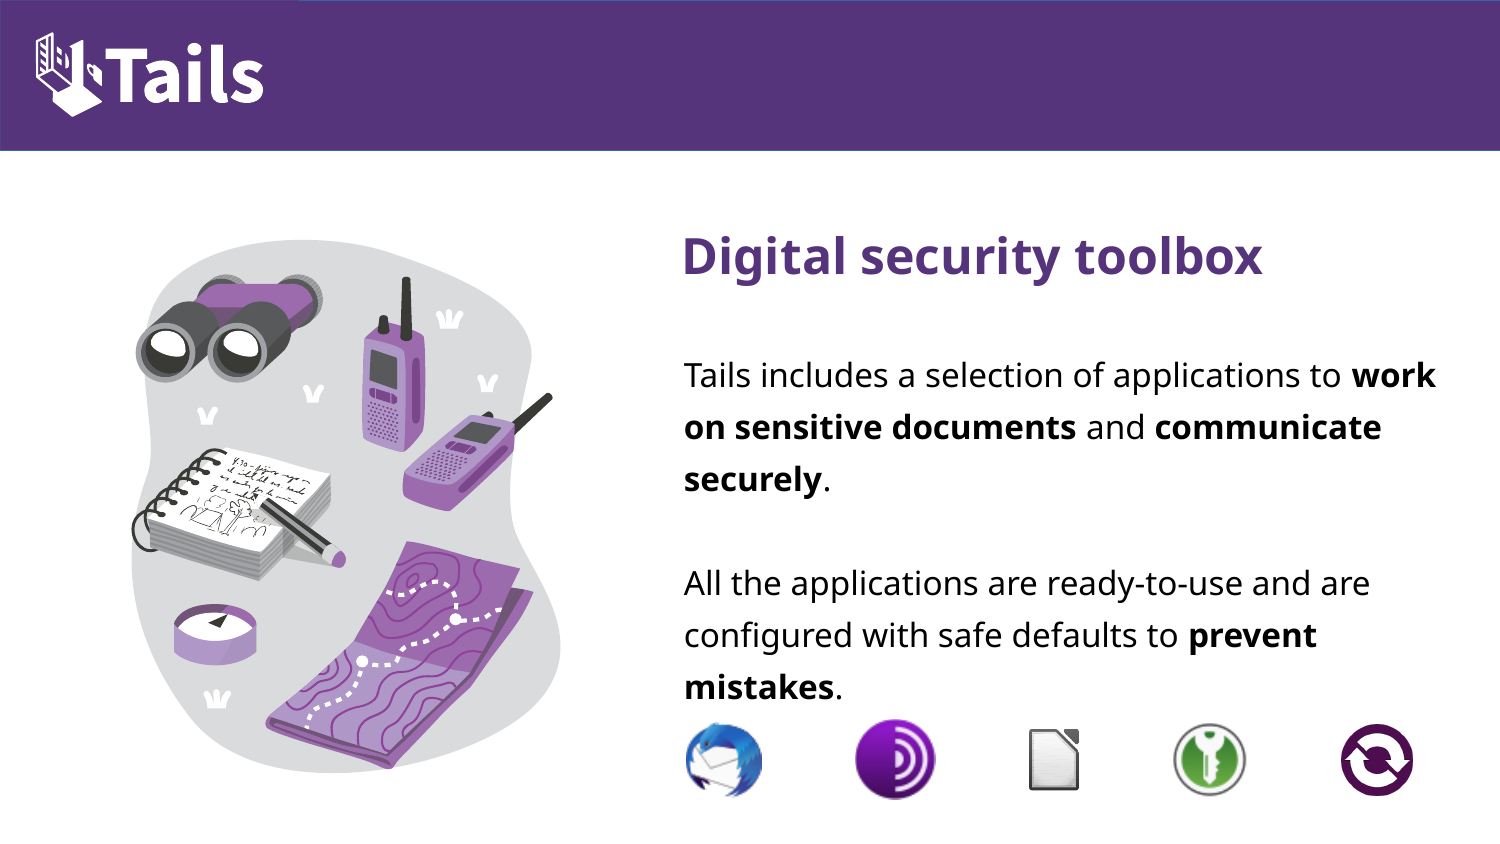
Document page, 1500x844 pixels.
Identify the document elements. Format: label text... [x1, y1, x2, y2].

picture [92, 232, 574, 782]
picture [1029, 728, 1080, 791]
picture [686, 722, 762, 798]
picture [1172, 722, 1248, 798]
title Digital security toolbox [680, 192, 1426, 319]
text_box Tails includes a selection of applications to work on sensitive documents and communicate securely. All the applications are ready-to-use and are configured with safe defaults to prevent mistakes. [669, 337, 1457, 689]
picture [855, 719, 936, 800]
picture [1341, 724, 1413, 796]
